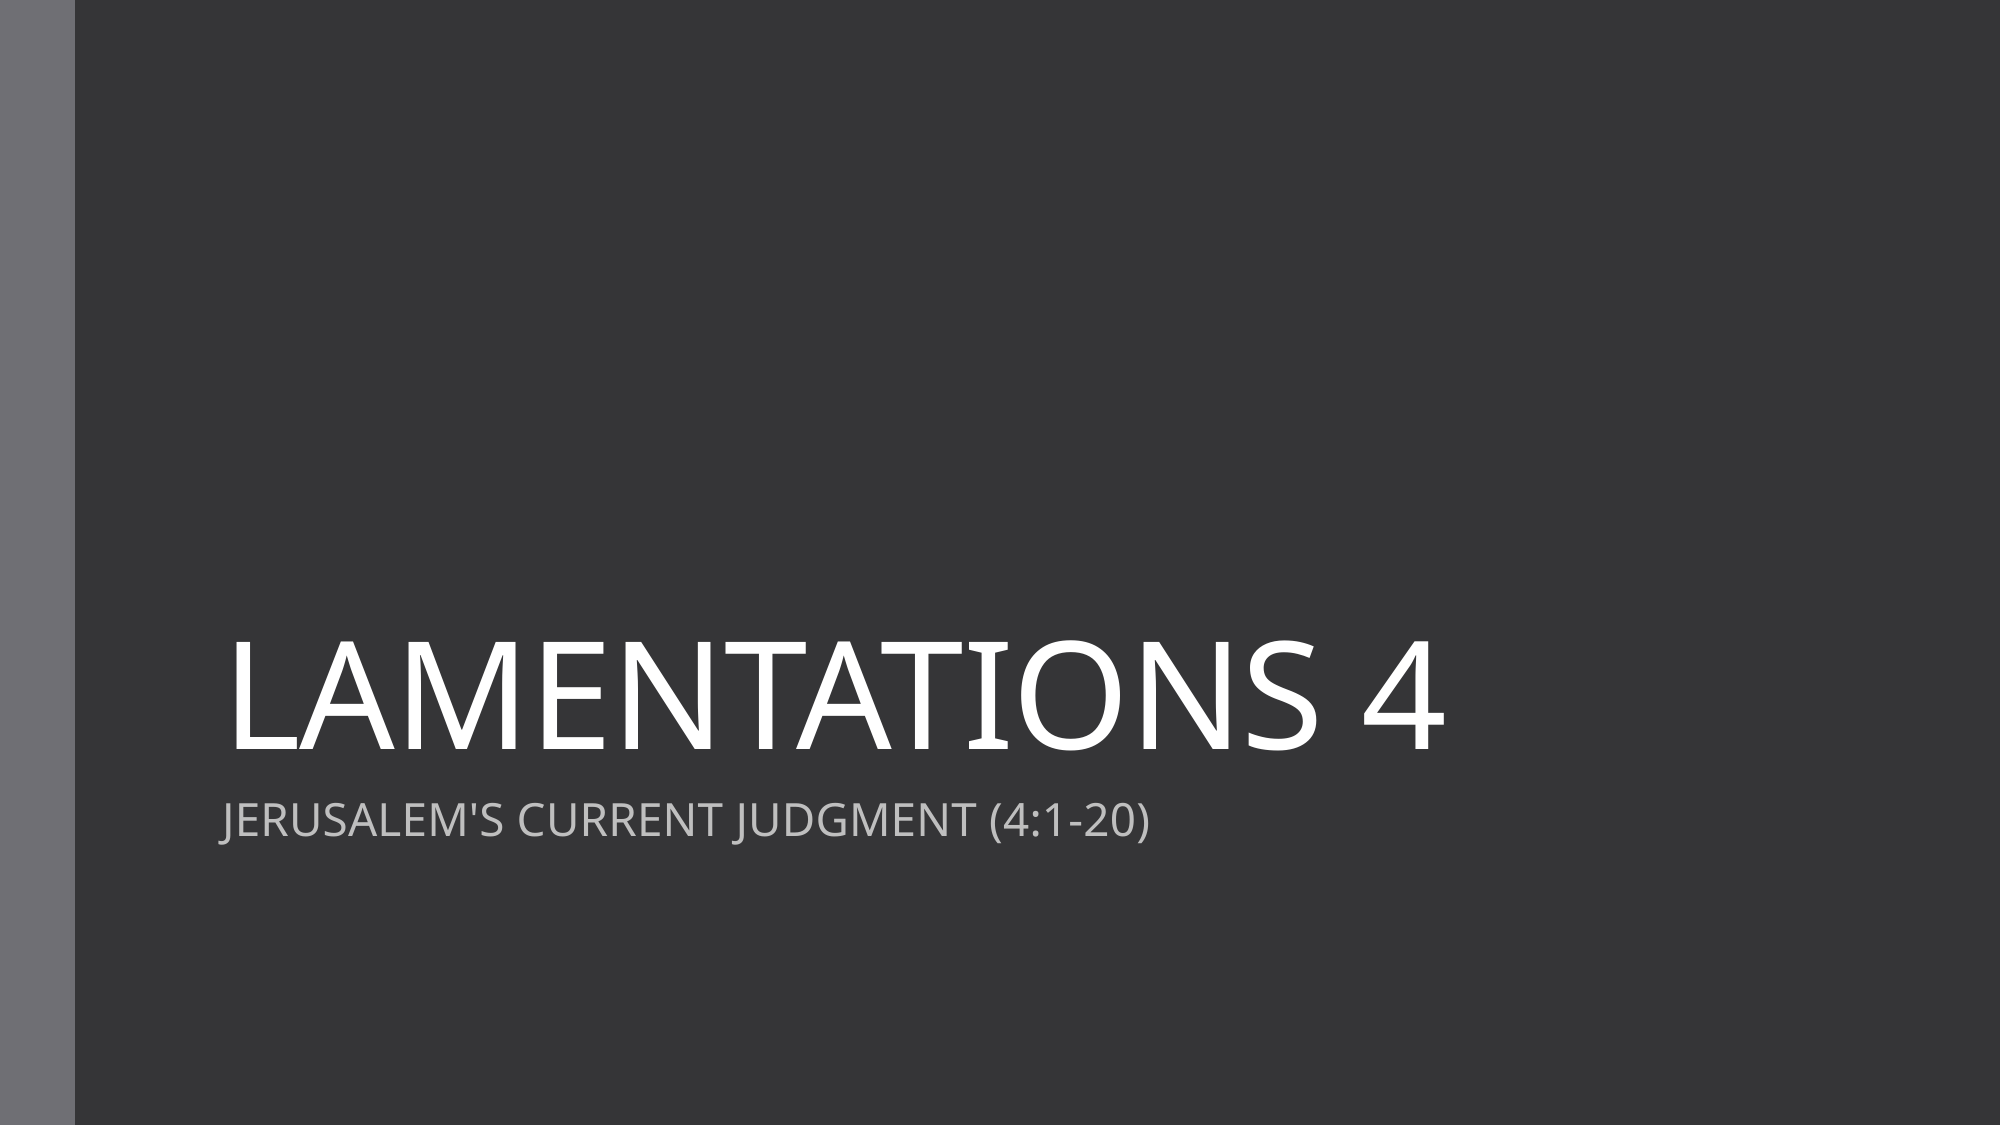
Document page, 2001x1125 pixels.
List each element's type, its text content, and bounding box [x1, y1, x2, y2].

subtitle JERUSALEM'S CURRENT JUDGMENT (4:1-20) [206, 787, 1752, 1066]
title LAMENTATIONS 4 [206, 124, 1752, 787]
